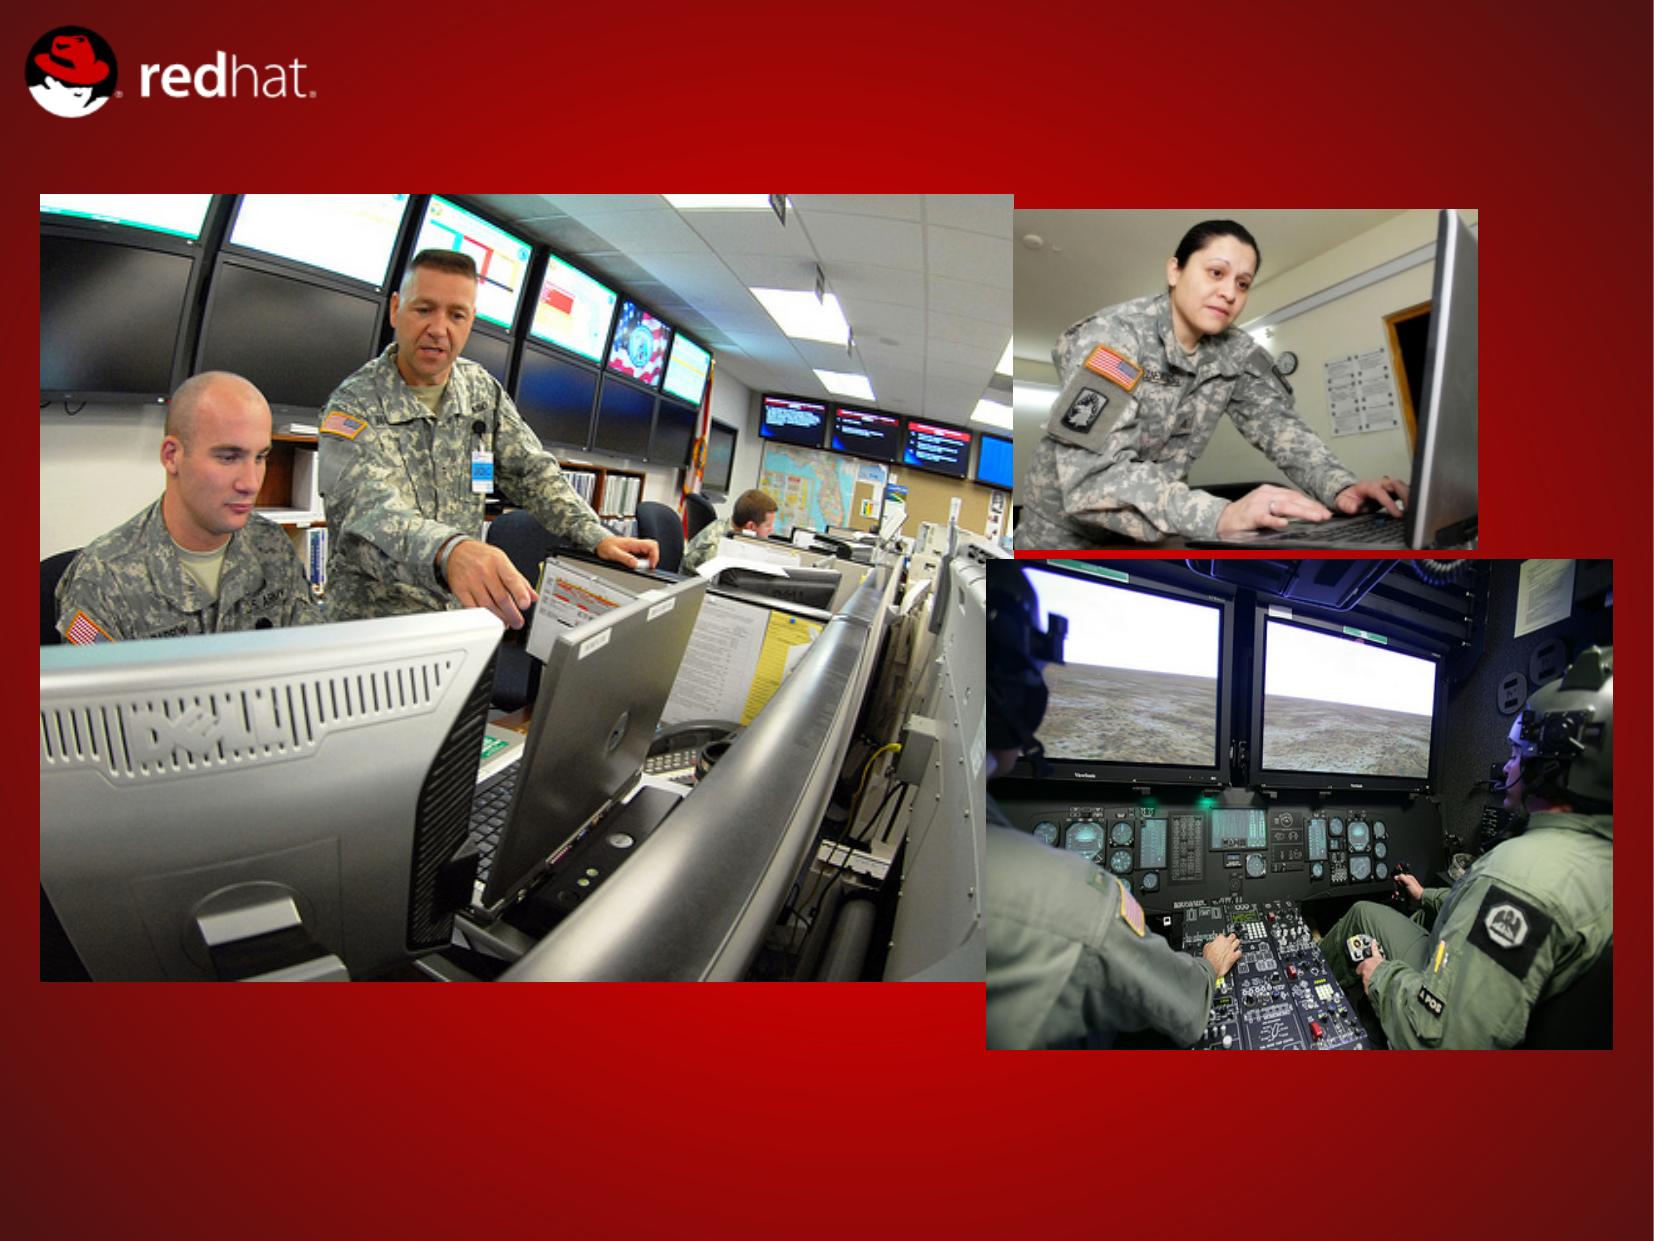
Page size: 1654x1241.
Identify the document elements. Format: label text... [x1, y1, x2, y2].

picture [0, 0, 1654, 1241]
title Confining Users - RHEL5 [1014, 241, 1577, 559]
